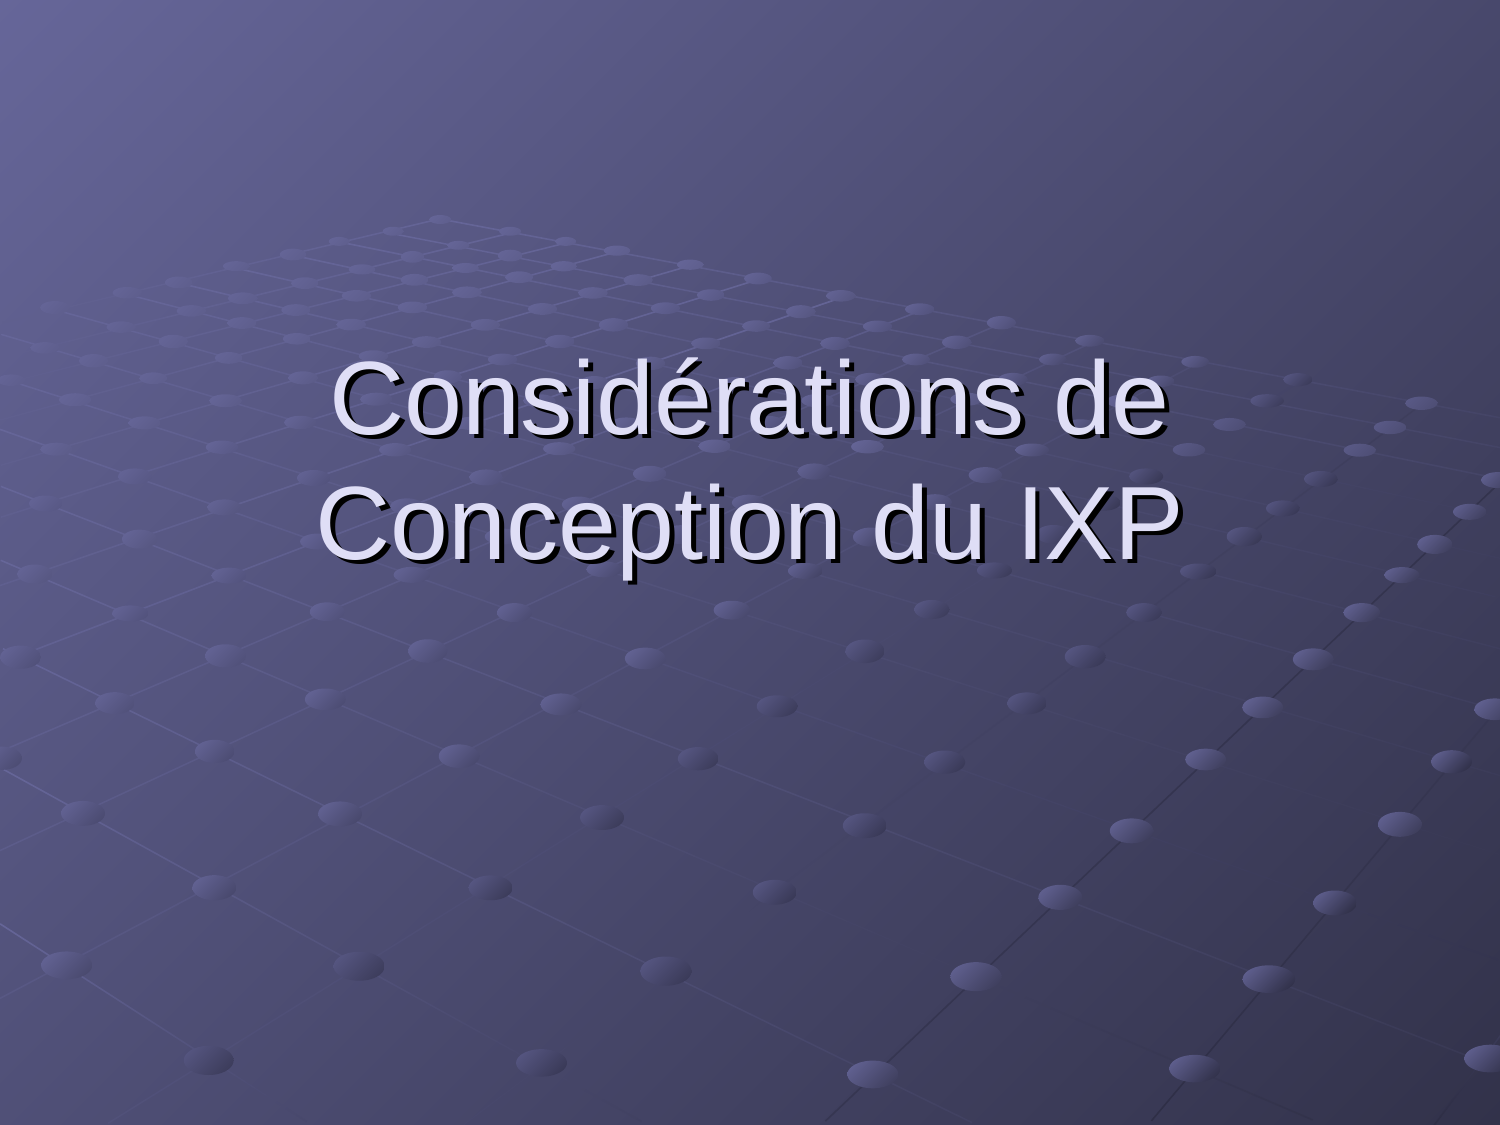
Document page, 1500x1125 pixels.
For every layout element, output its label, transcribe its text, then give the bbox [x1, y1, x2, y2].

title Considérations de Conception du IXP [112, 302, 1388, 588]
